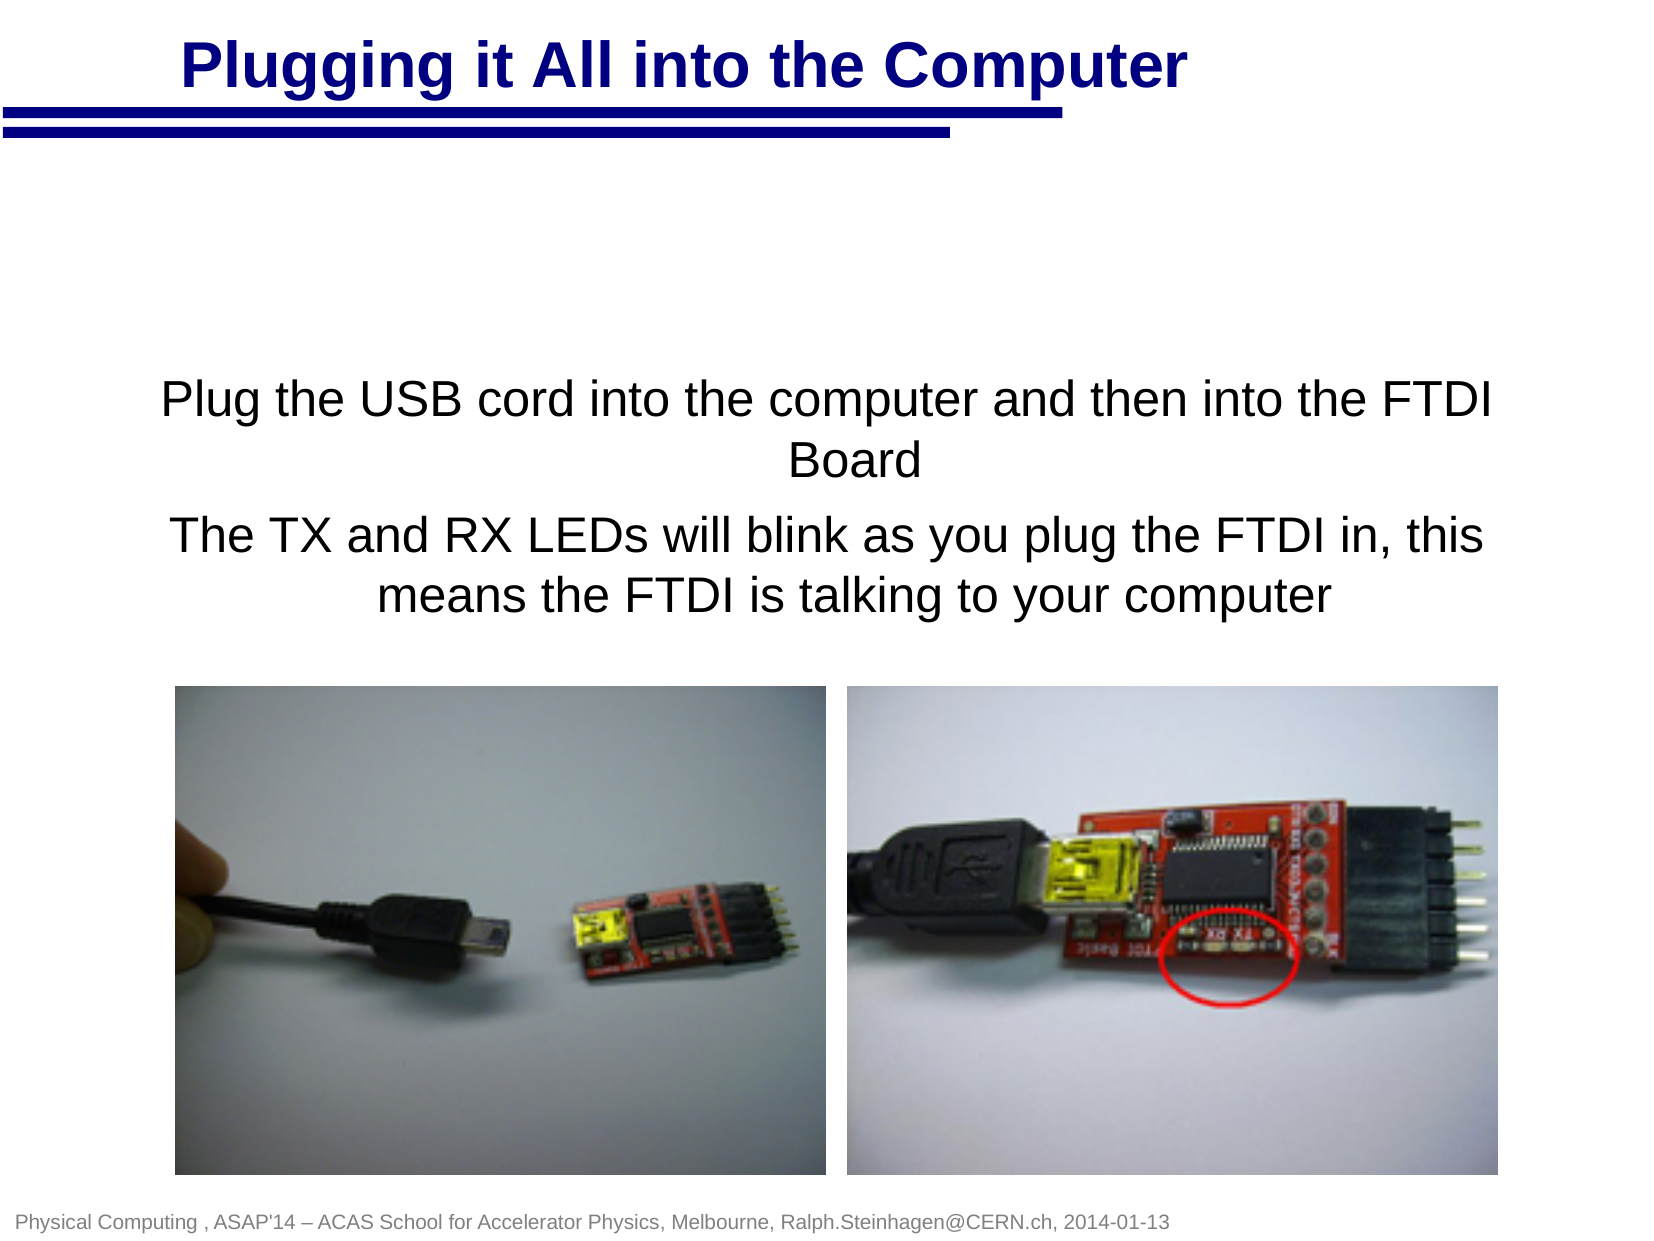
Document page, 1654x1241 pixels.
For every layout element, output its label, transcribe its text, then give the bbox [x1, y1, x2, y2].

picture [175, 686, 826, 1175]
list Plug the USB cord into the computer and then into the FTDI Board The TX and RX LEDs will blink as you plug the FTDI in, this means the FTDI is talking to your computer [124, 358, 1530, 1103]
title Plugging it All into the Computer [165, 0, 1323, 124]
picture [847, 686, 1498, 1175]
